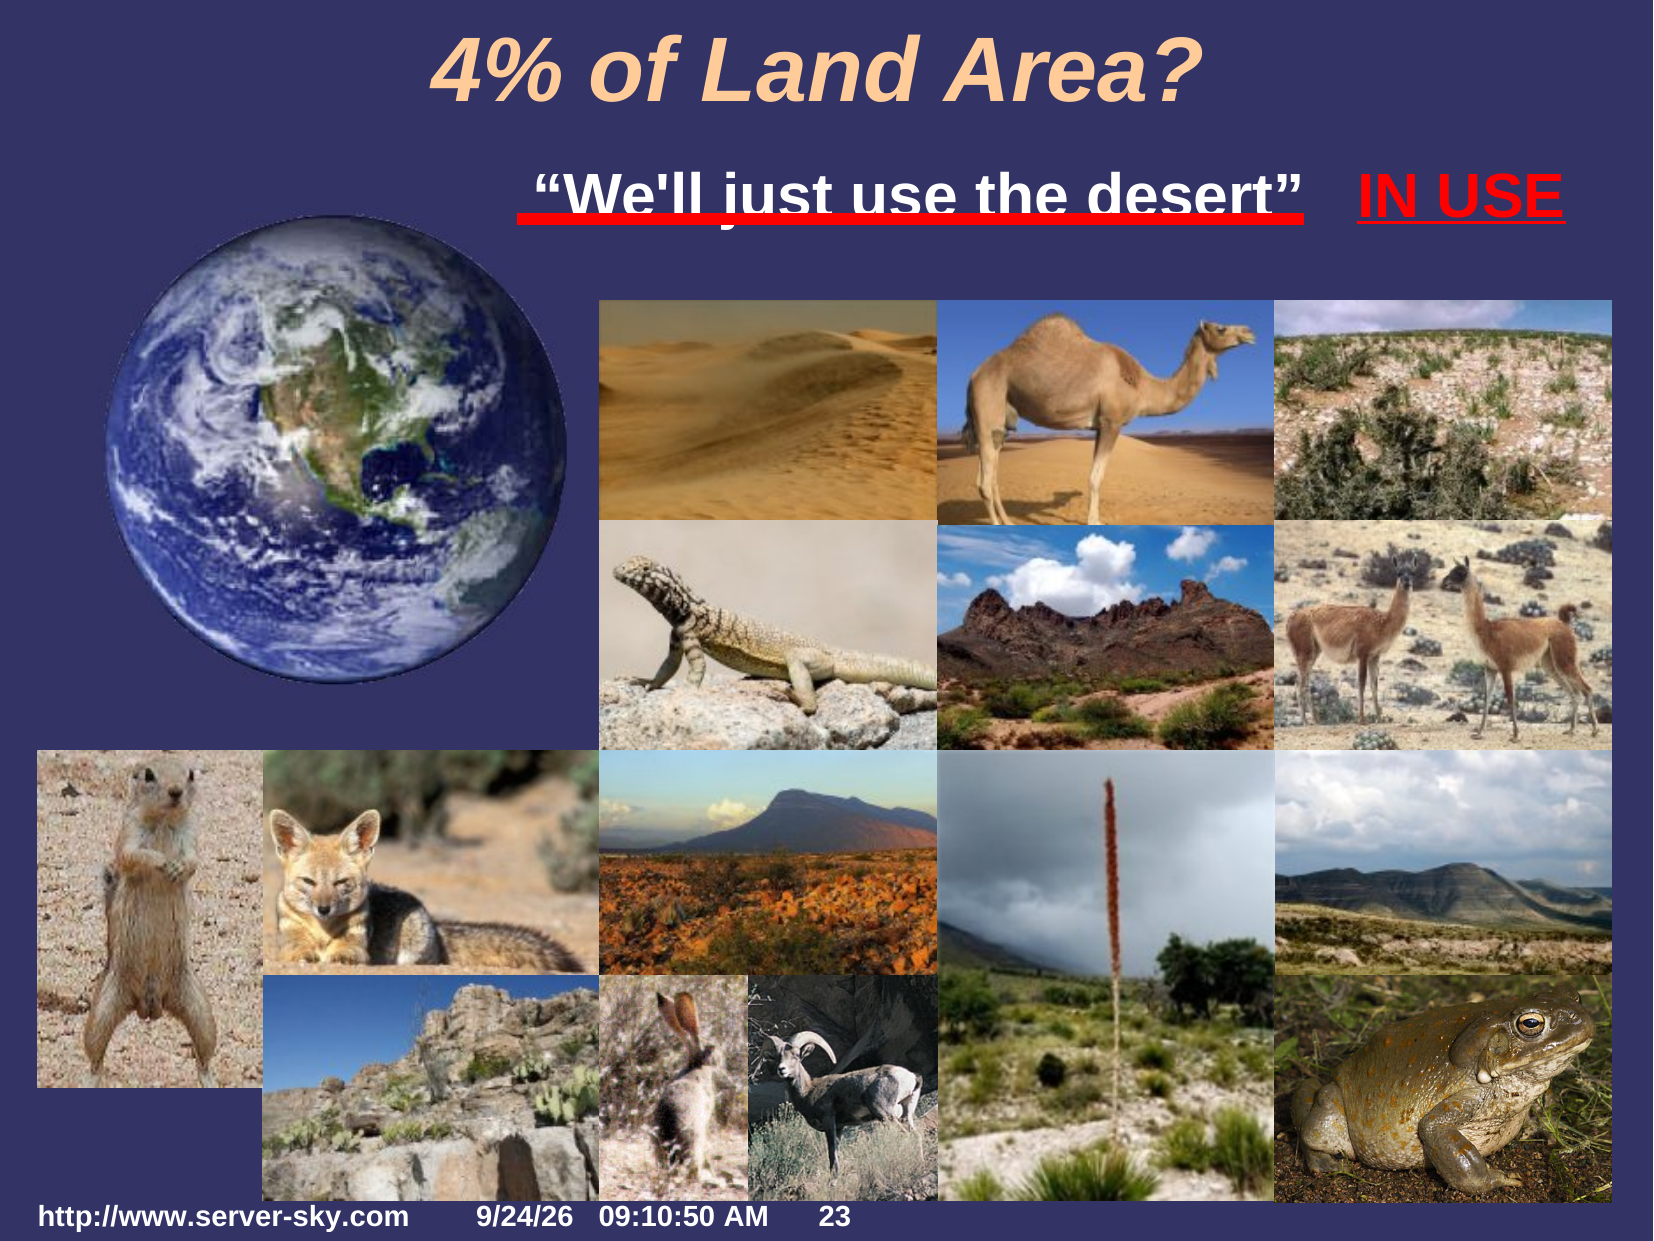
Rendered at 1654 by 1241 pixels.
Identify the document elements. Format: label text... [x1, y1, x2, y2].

text_box “We'll just use the desert” IN USE [517, 153, 1606, 263]
title 4% of Land Area? [112, 0, 1525, 139]
picture [37, 184, 1612, 1203]
